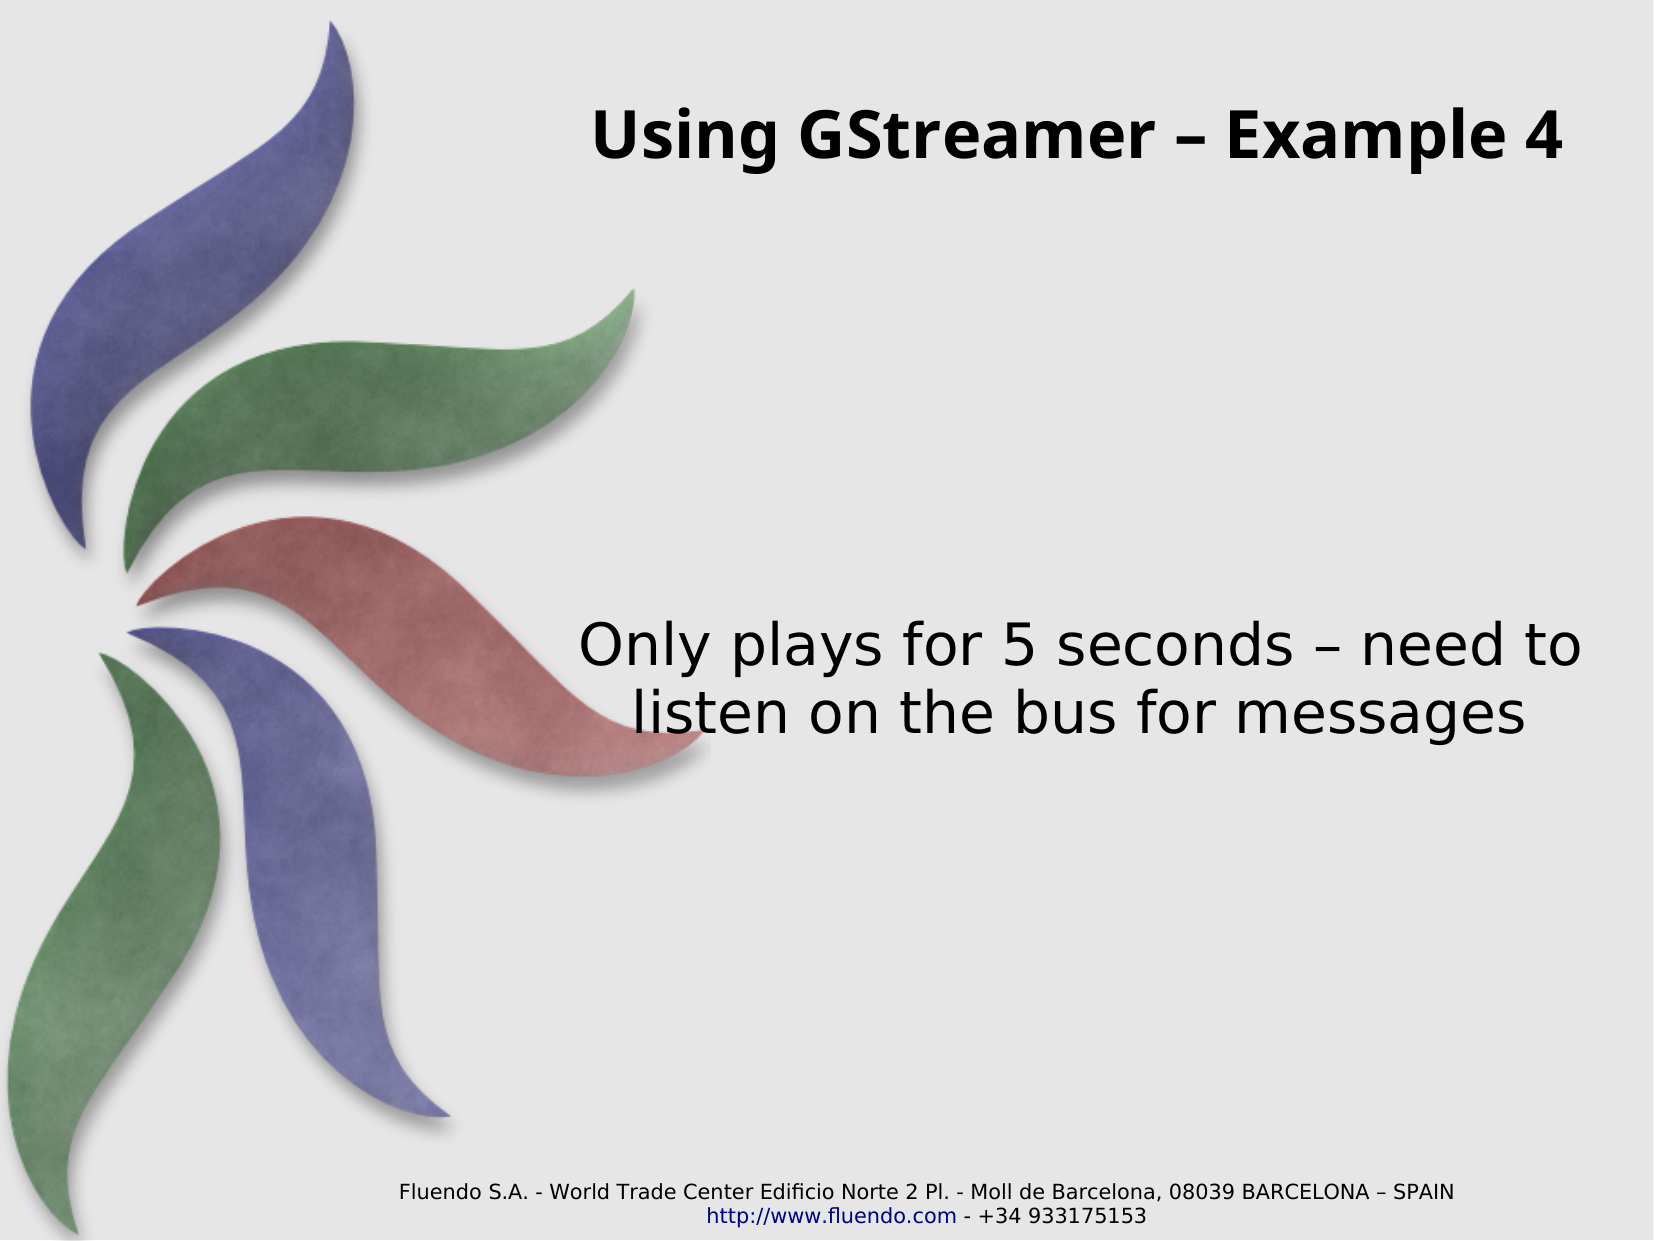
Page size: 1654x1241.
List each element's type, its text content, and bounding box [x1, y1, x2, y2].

title Using GStreamer – Example 4 [561, 59, 1595, 207]
list Only plays for 5 seconds – need to listen on the bus for messages [561, 236, 1595, 1123]
picture [0, 0, 711, 1241]
